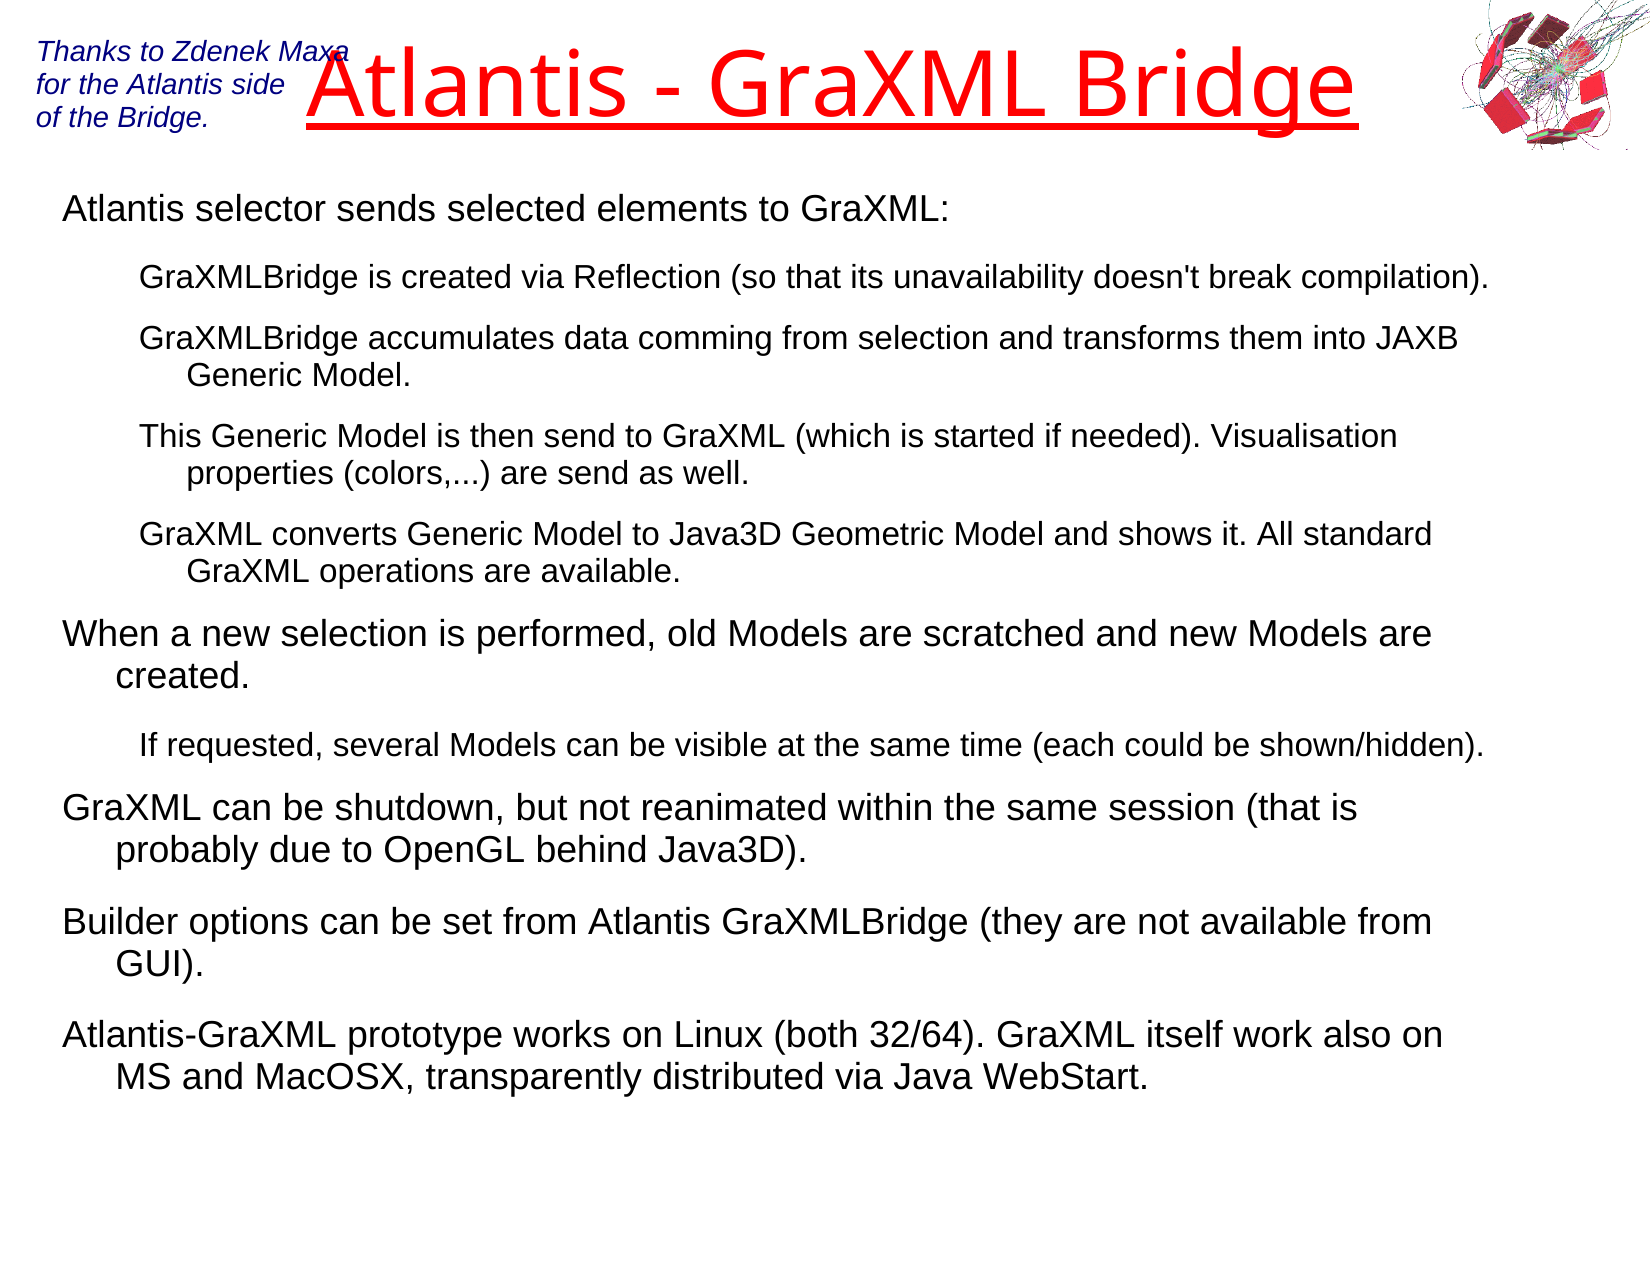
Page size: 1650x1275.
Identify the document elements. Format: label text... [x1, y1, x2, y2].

picture [1462, 0, 1650, 151]
text_box Thanks to Zdenek Maxa for the Atlantis side of the Bridge. [21, 28, 790, 155]
title Atlantis - GraXML Bridge [90, 0, 1576, 188]
list Atlantis selector sends selected elements to GraXML: GraXMLBridge is created via Reflection (so that its unavailability doesn't break compilation). GraXMLBridge accumulates data comming from selection and transforms them into JAXB Generic Model. This Generic Model is then send to GraXML (which is started if needed). Visualisation properties (colors,...) are send as well. GraXML converts Generic Model to Java3D Geometric Model and shows it. All standard GraXML operations are available. When a new selection is performed, old Models are scratched and new Models are created. If requested, several Models can be visible at the same time (each could be shown/hidden). GraXML can be shutdown, but not reanimated within the same session (that is probably due to OpenGL behind Java3D). Builder options can be set from Atlantis GraXMLBridge (they are not available from GUI). Atlantis-GraXML prototype works on Linux (both 32/64). GraXML itself work also on MS and MacOSX, transparently distributed via Java WebStart. [44, 187, 1509, 1255]
